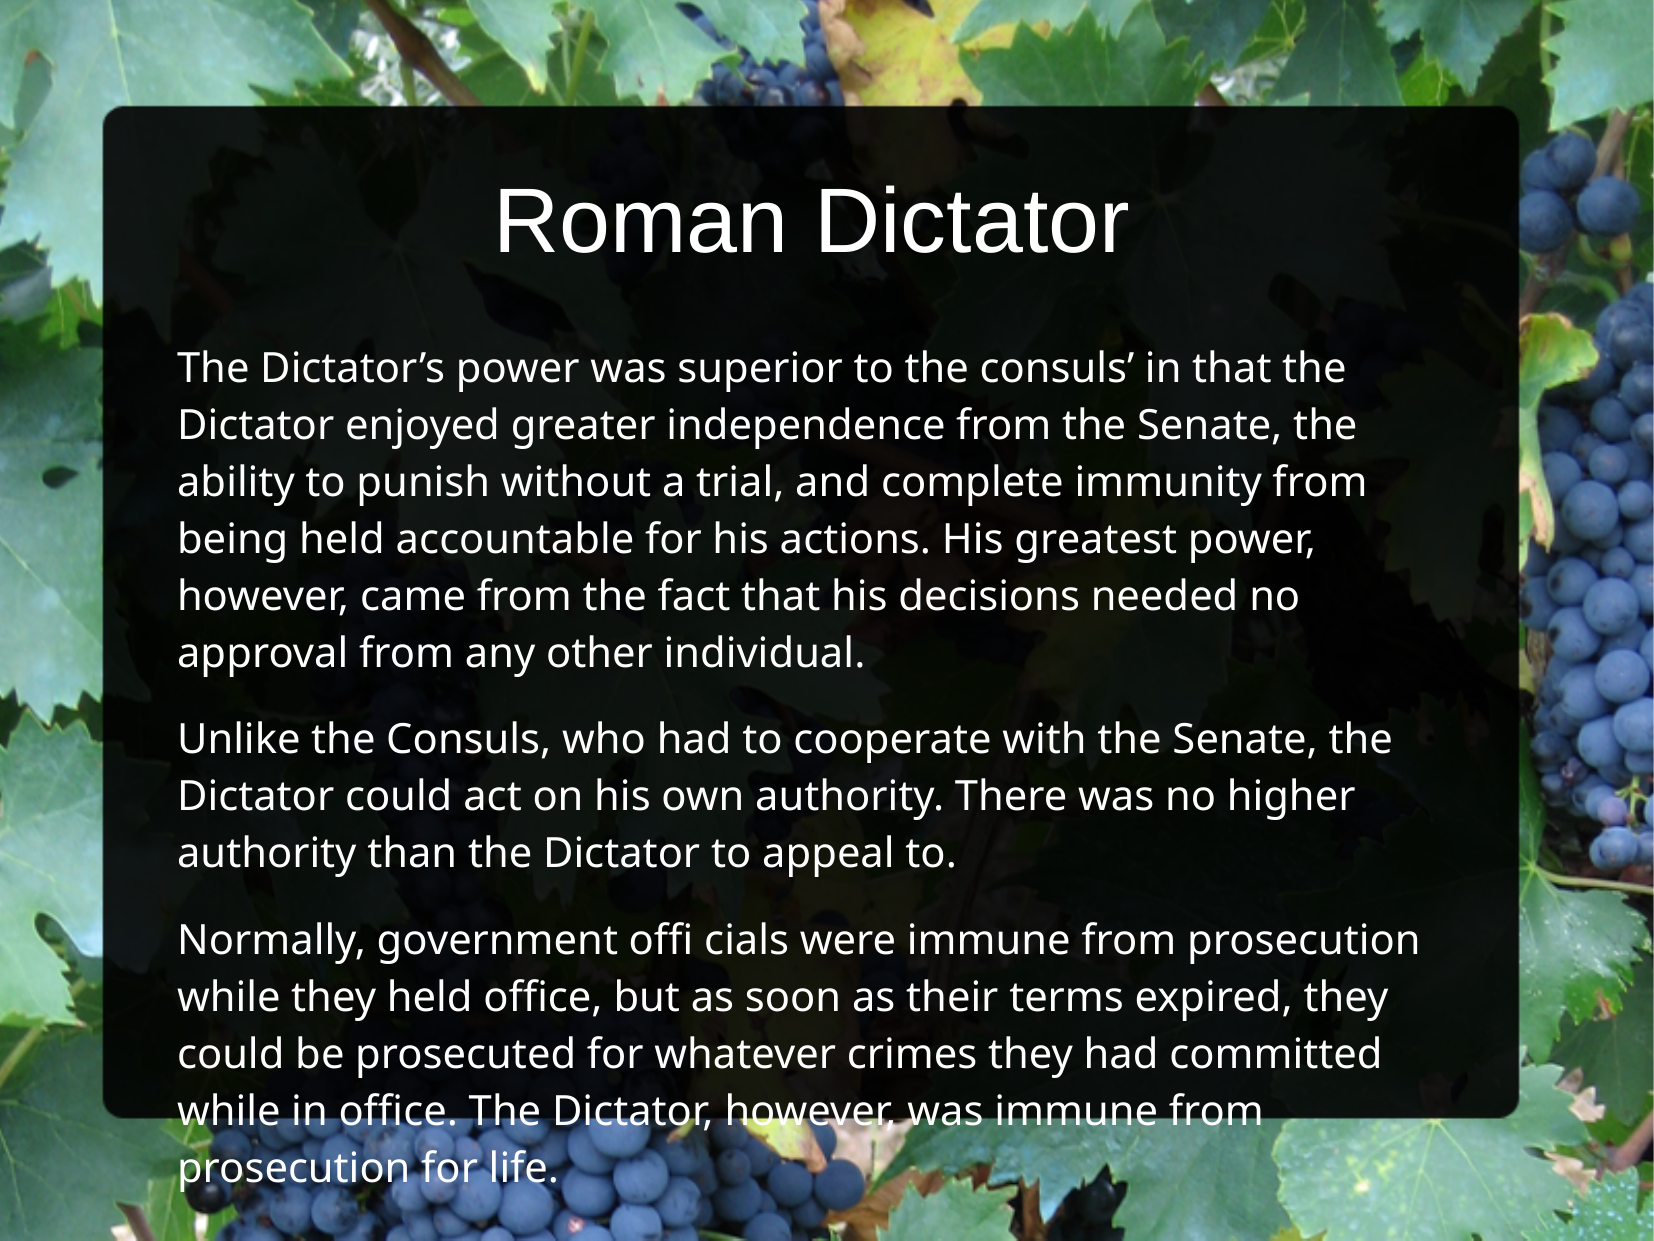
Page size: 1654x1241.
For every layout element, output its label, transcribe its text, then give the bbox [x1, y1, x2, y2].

title Roman Dictator [118, 125, 1506, 318]
picture [0, 0, 1654, 1241]
list The Dictator’s power was superior to the consuls’ in that the Dictator enjoyed greater independence from the Senate, the ability to punish without a trial, and complete immunity from being held accountable for his actions. His greatest power, however, came from the fact that his decisions needed no approval from any other individual. Unlike the Consuls, who had to cooperate with the Senate, the Dictator could act on his own authority. There was no higher authority than the Dictator to appeal to. Normally, government offi cials were immune from prosecution while they held office, but as soon as their terms expired, they could be prosecuted for whatever crimes they had committed while in office. The Dictator, however, was immune from prosecution for life. [177, 337, 1477, 1078]
